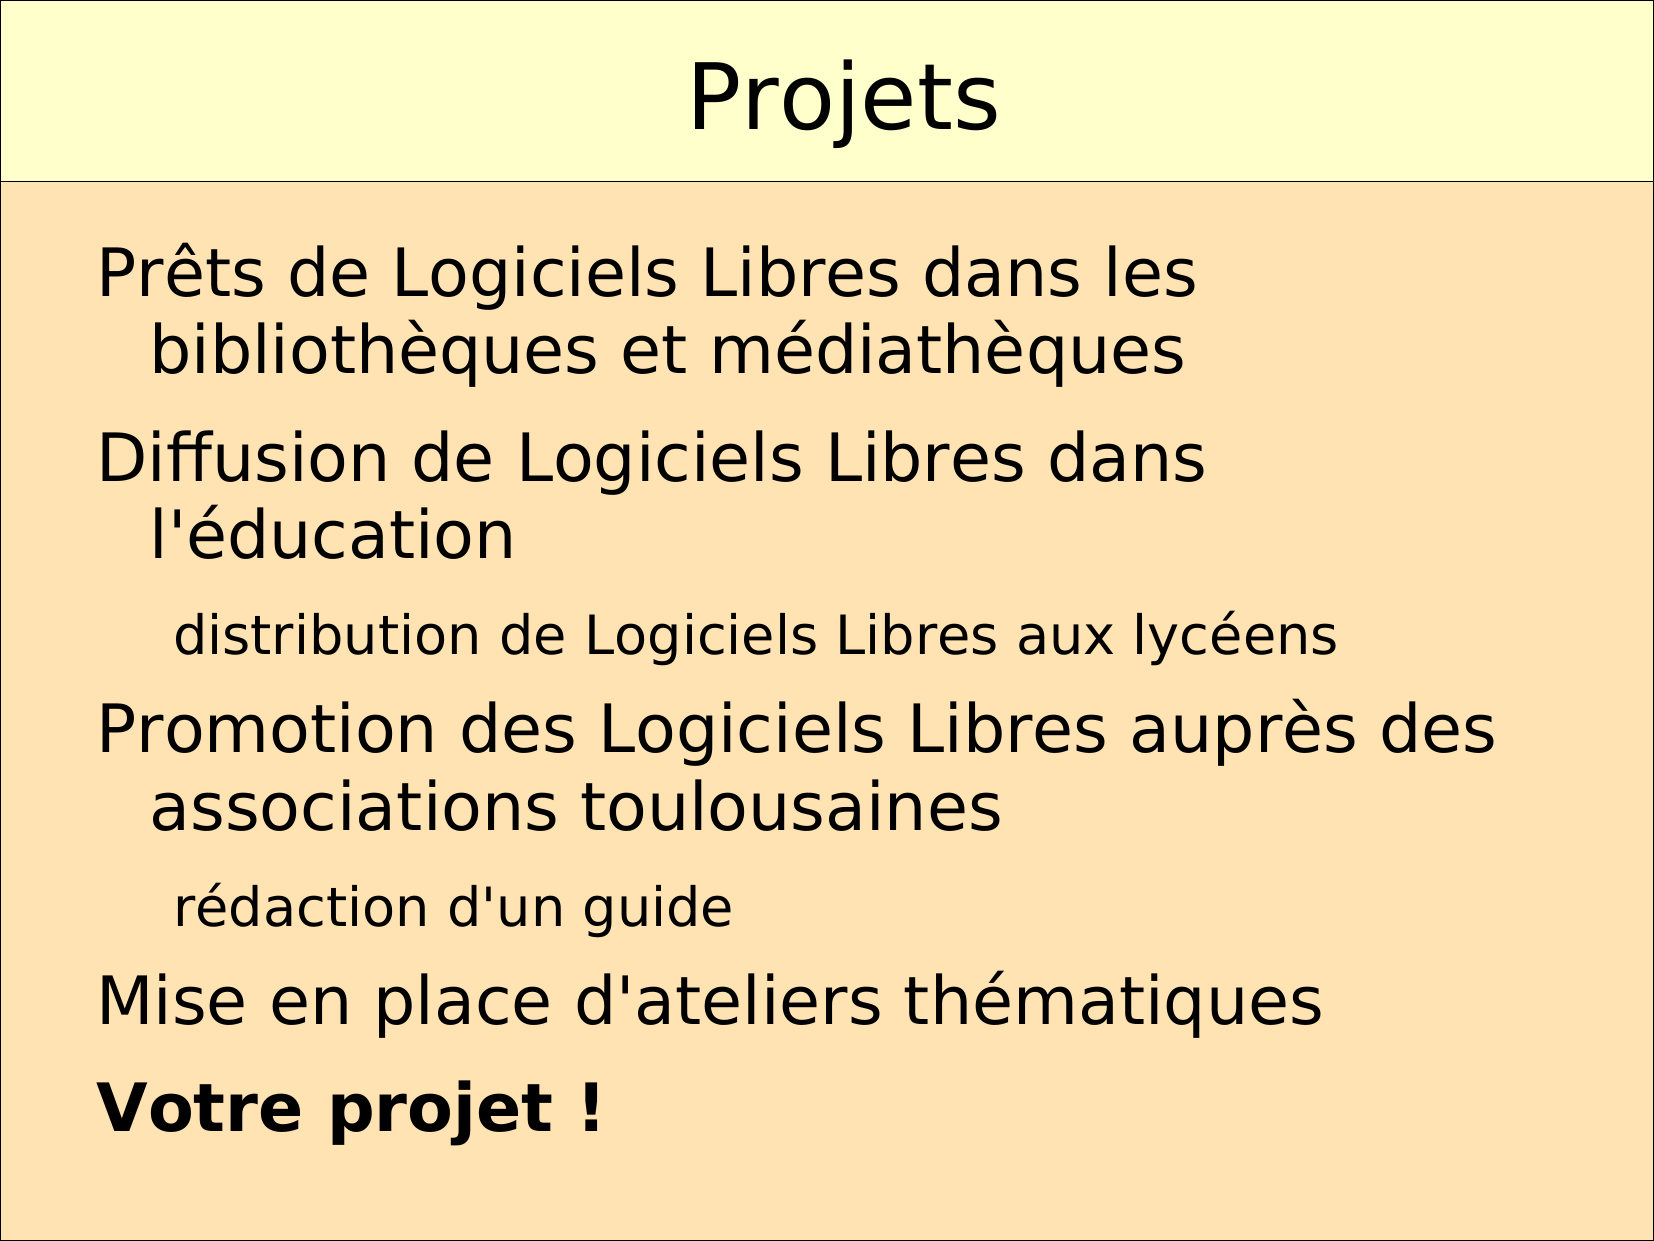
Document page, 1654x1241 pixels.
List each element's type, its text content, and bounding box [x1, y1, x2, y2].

list Prêts de Logiciels Libres dans les bibliothèques et médiathèques Diffusion de Logiciels Libres dans l'éducation distribution de Logiciels Libres aux lycéens Promotion des Logiciels Libres auprès des associations toulousaines rédaction d'un guide Mise en place d'ateliers thématiques Votre projet ! [78, 234, 1567, 1148]
title Projets [135, 37, 1552, 158]
